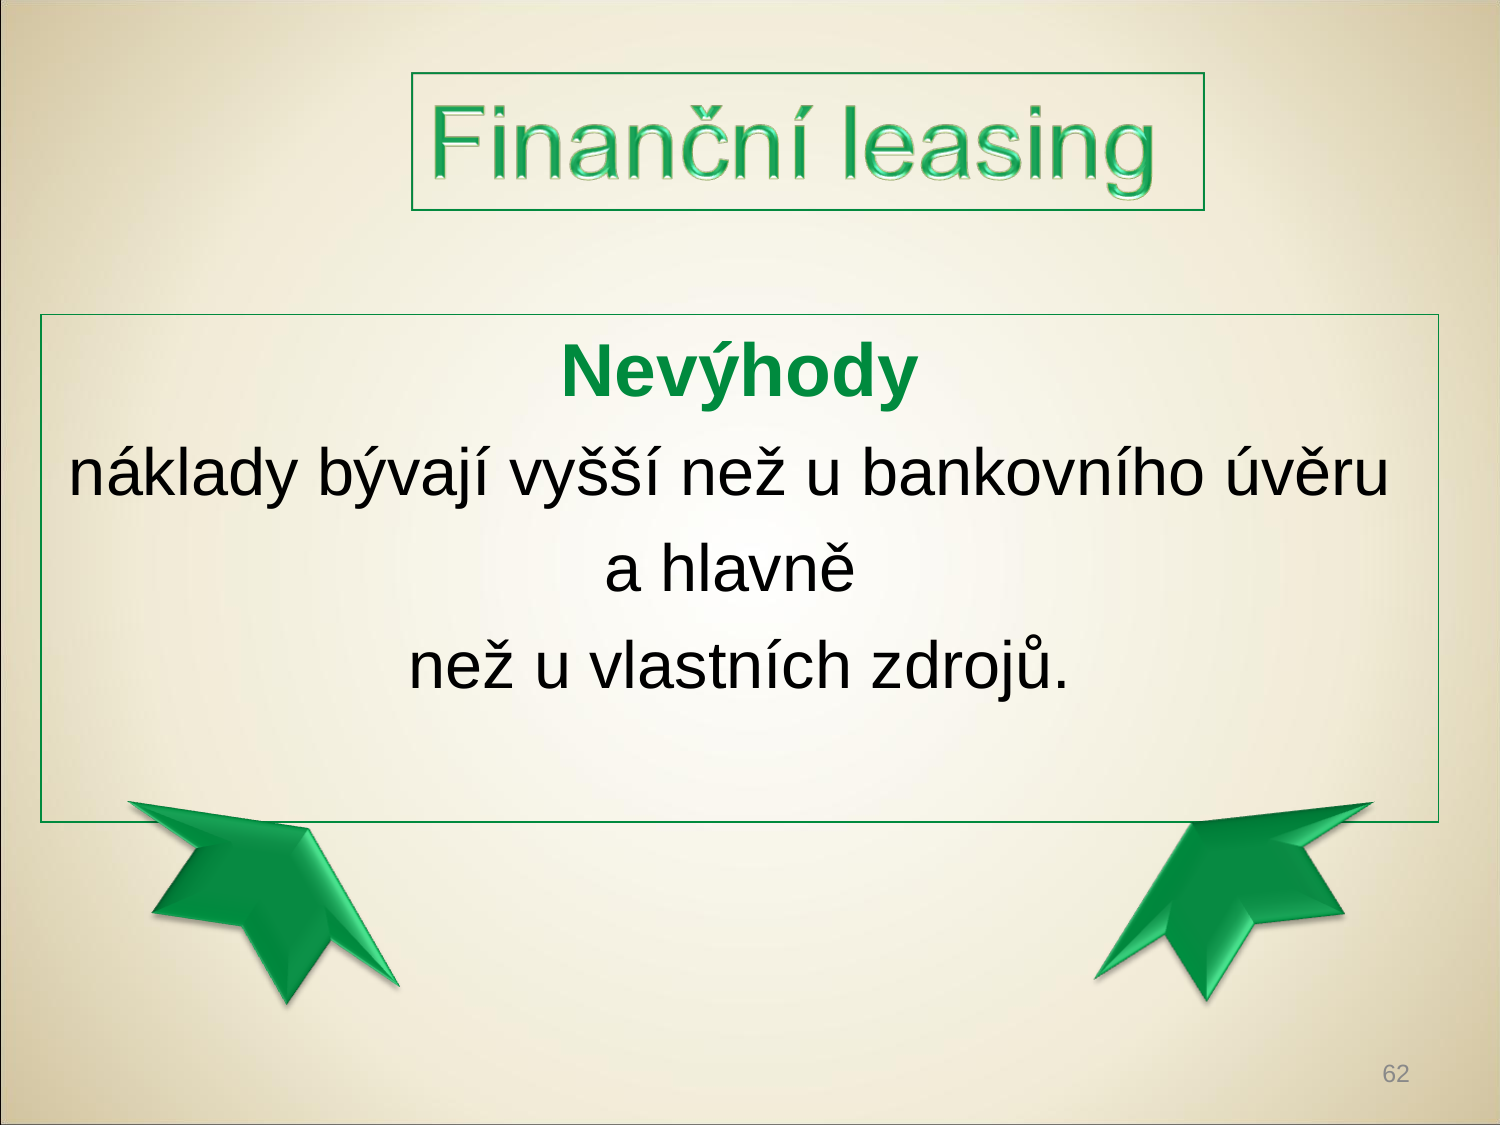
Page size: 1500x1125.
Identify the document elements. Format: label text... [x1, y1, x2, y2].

picture [0, 0, 1500, 1125]
text_box [365, 47, 1220, 213]
text_box <číslo> [1074, 1042, 1426, 1103]
list Nevýhody náklady bývají vyšší než u bankovního úvěru a hlavně než u vlastních zdrojů. [41, 314, 1439, 823]
